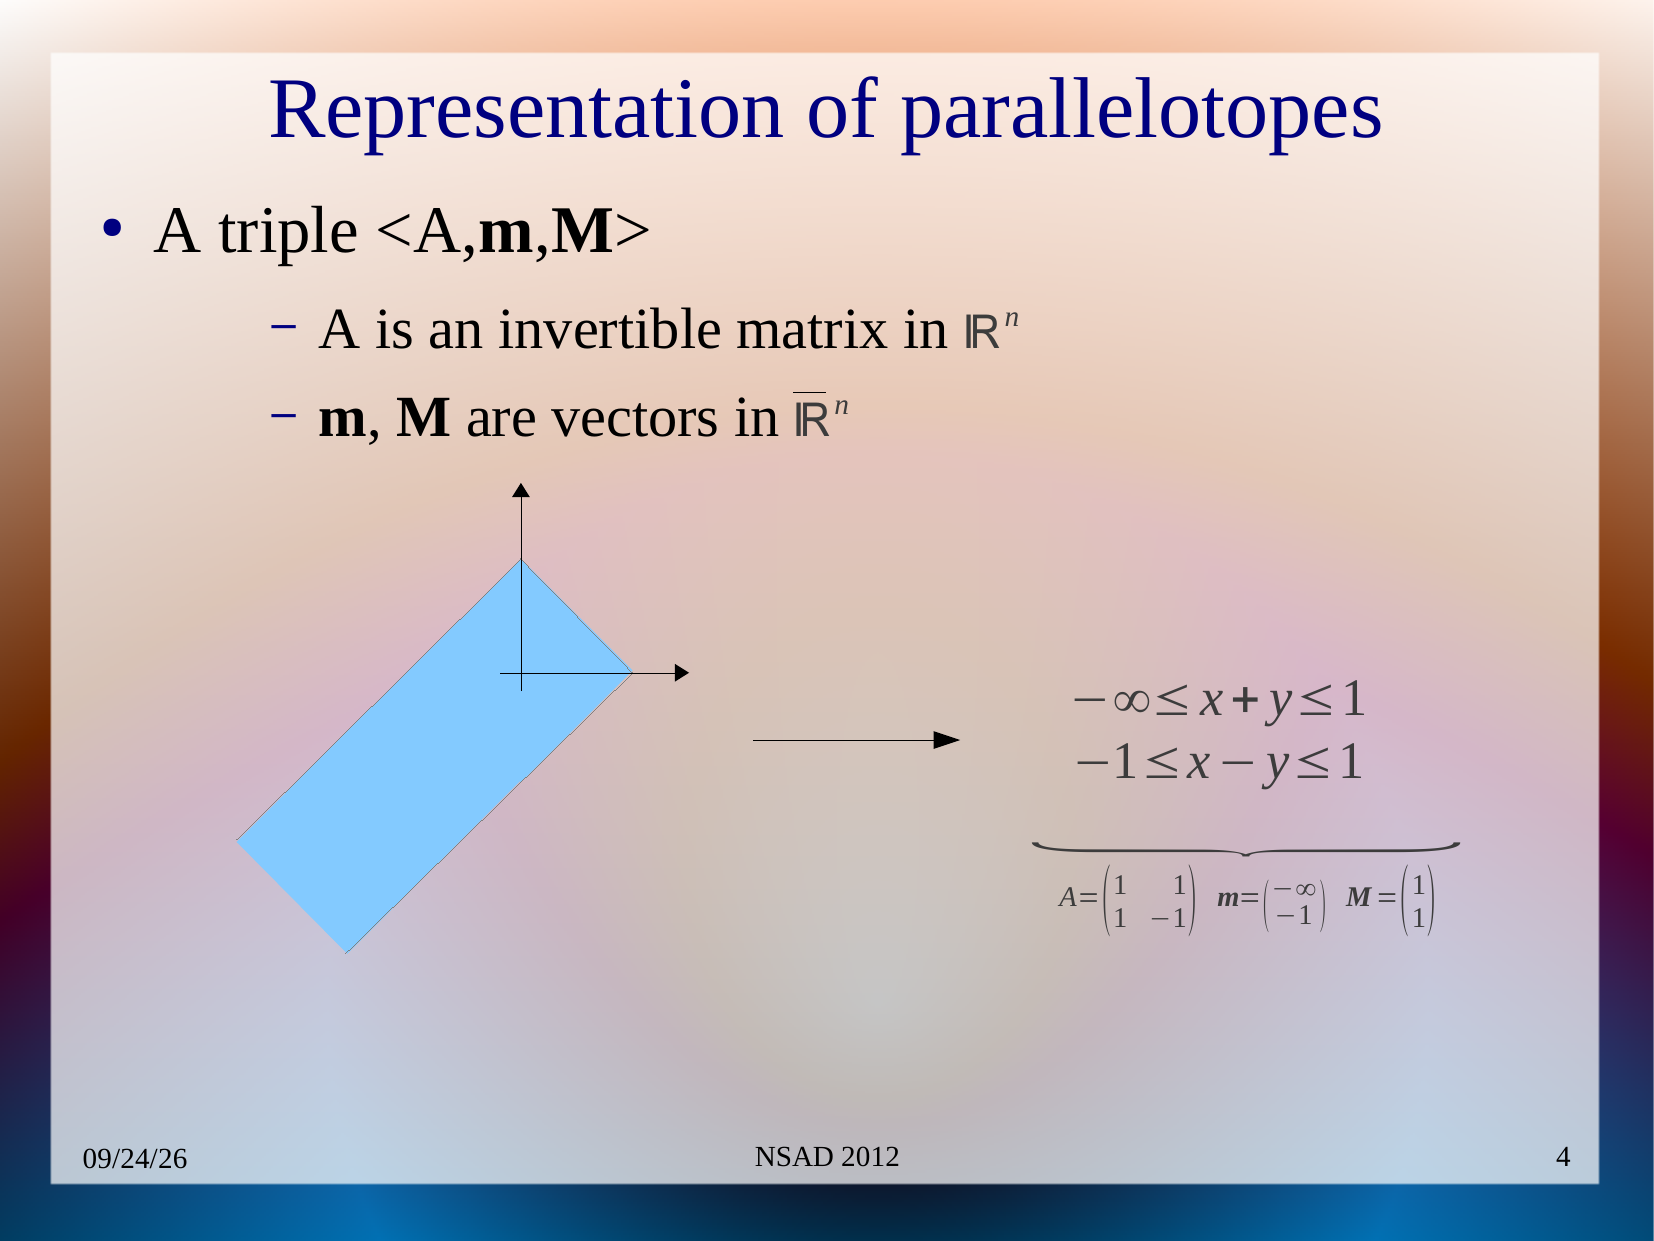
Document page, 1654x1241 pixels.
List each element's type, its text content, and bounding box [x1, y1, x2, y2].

chart [952, 299, 1031, 360]
list A triple <A,m,M> A is an invertible matrix in m, M are vectors in [82, 192, 1571, 1125]
title Representation of parallelotopes [82, 60, 1571, 156]
picture [0, 0, 1654, 1241]
text_box [522, 559, 633, 673]
chart [781, 387, 860, 448]
text_box [236, 559, 630, 954]
chart [1014, 669, 1479, 937]
